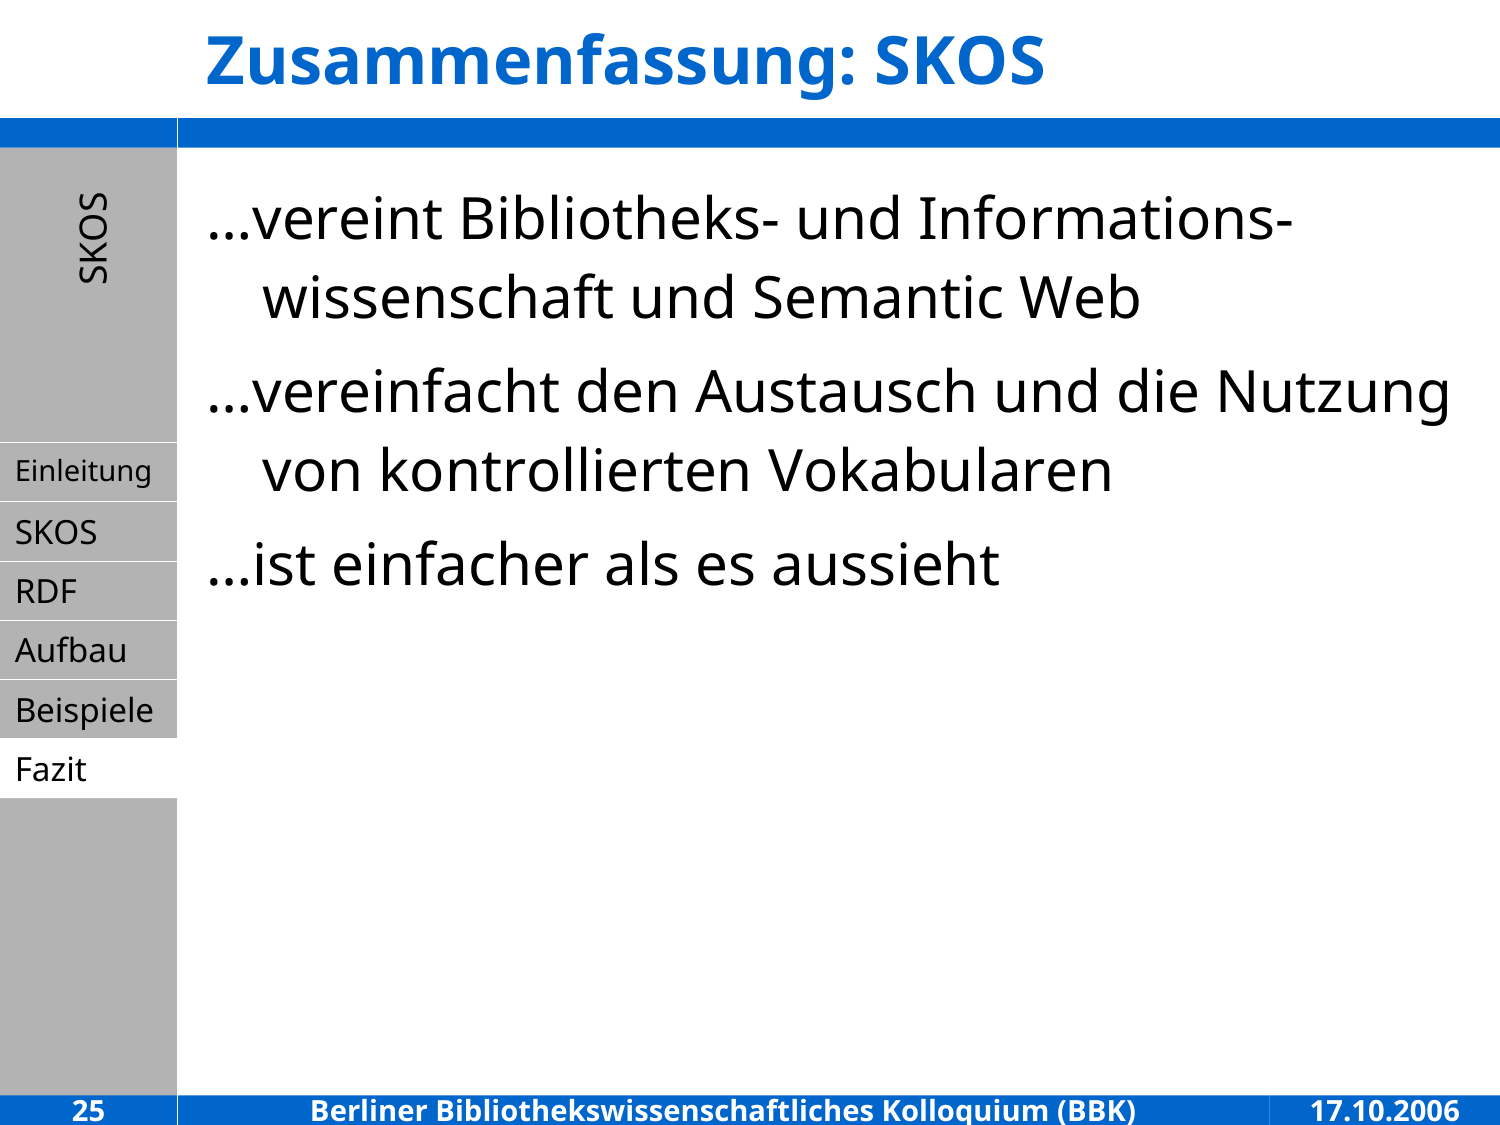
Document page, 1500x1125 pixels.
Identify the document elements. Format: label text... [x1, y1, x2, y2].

title Zusammenfassung: SKOS [206, 0, 1477, 119]
text_box Fazit [0, 738, 178, 798]
list …vereint Bibliotheks- und Informations-wissenschaft und Semantic Web …vereinfacht den Austausch und die Nutzung von kontrollierten Vokabularen …ist einfacher als es aussieht [206, 177, 1471, 1064]
